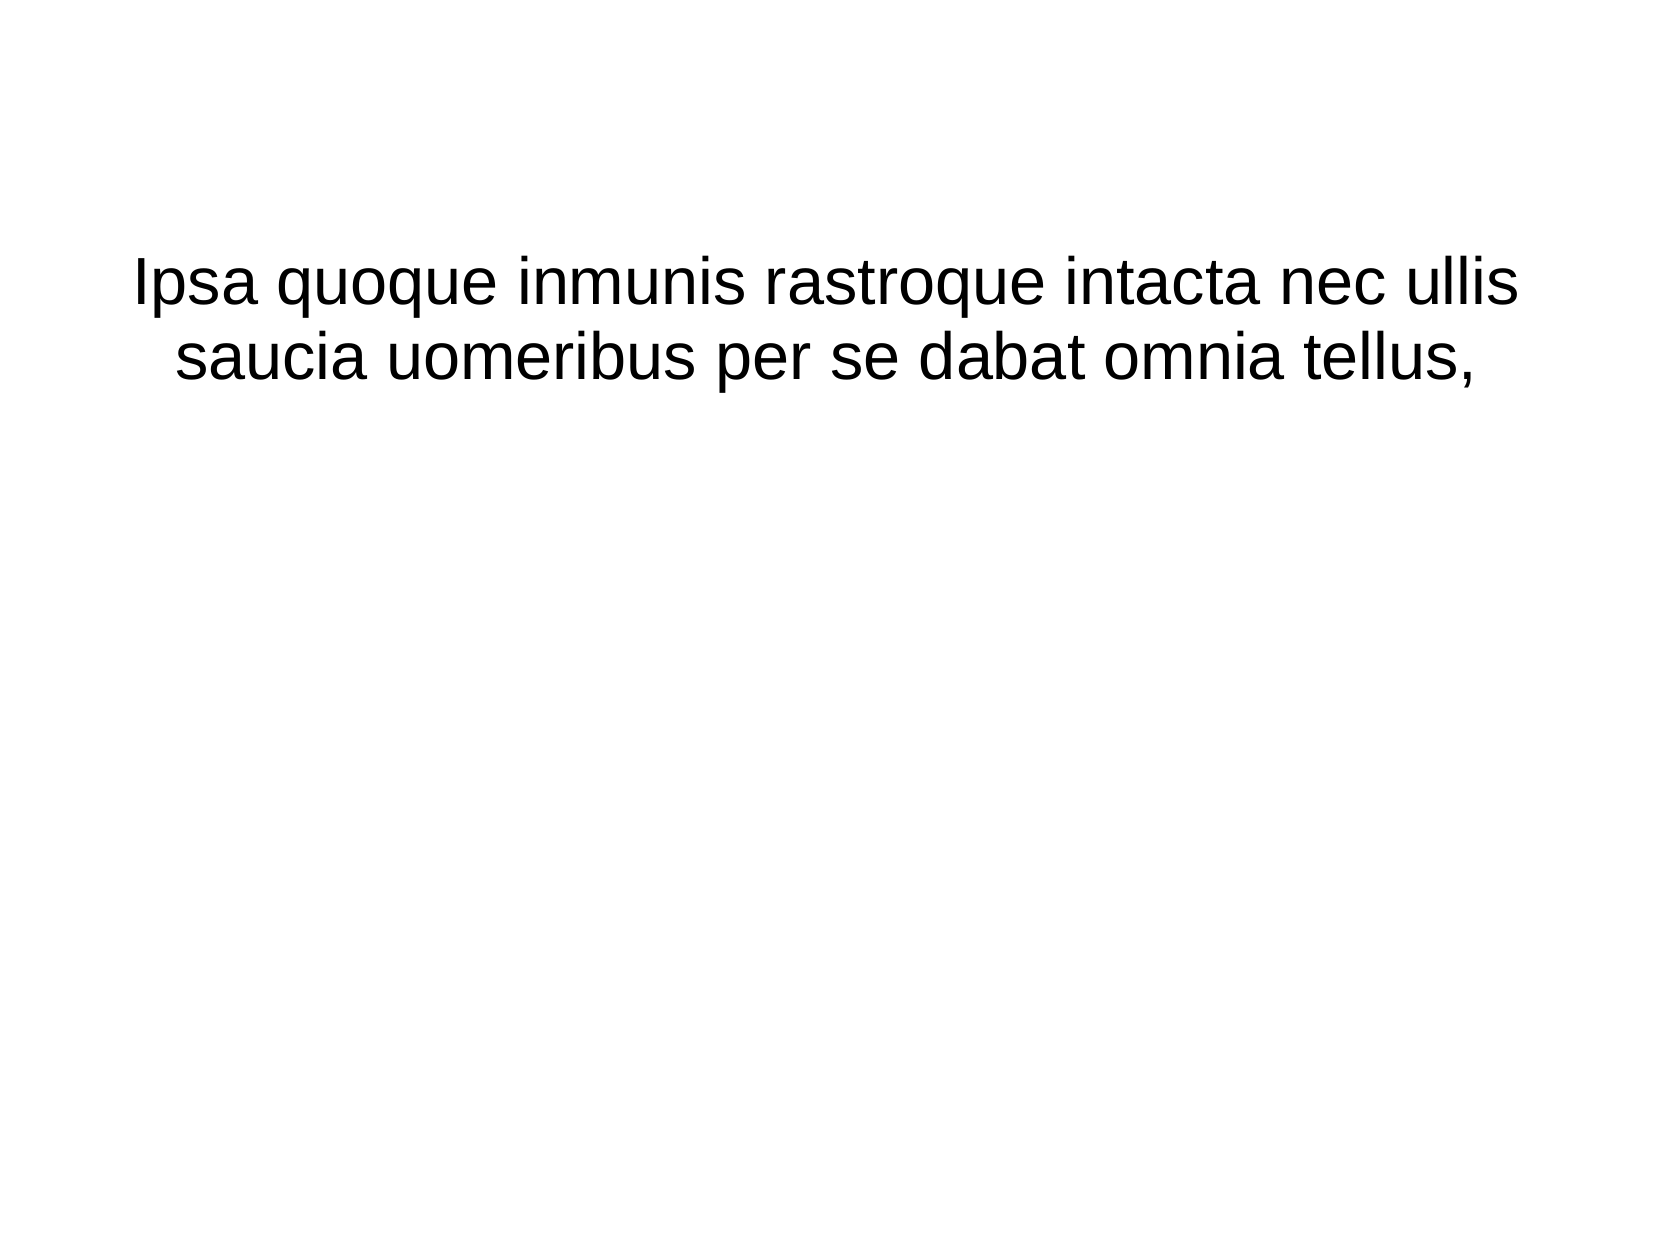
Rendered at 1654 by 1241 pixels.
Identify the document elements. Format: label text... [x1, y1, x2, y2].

title Ipsa quoque inmunis rastroque intacta nec ullis saucia uomeribus per se dabat omnia tellus, [47, 35, 1607, 603]
